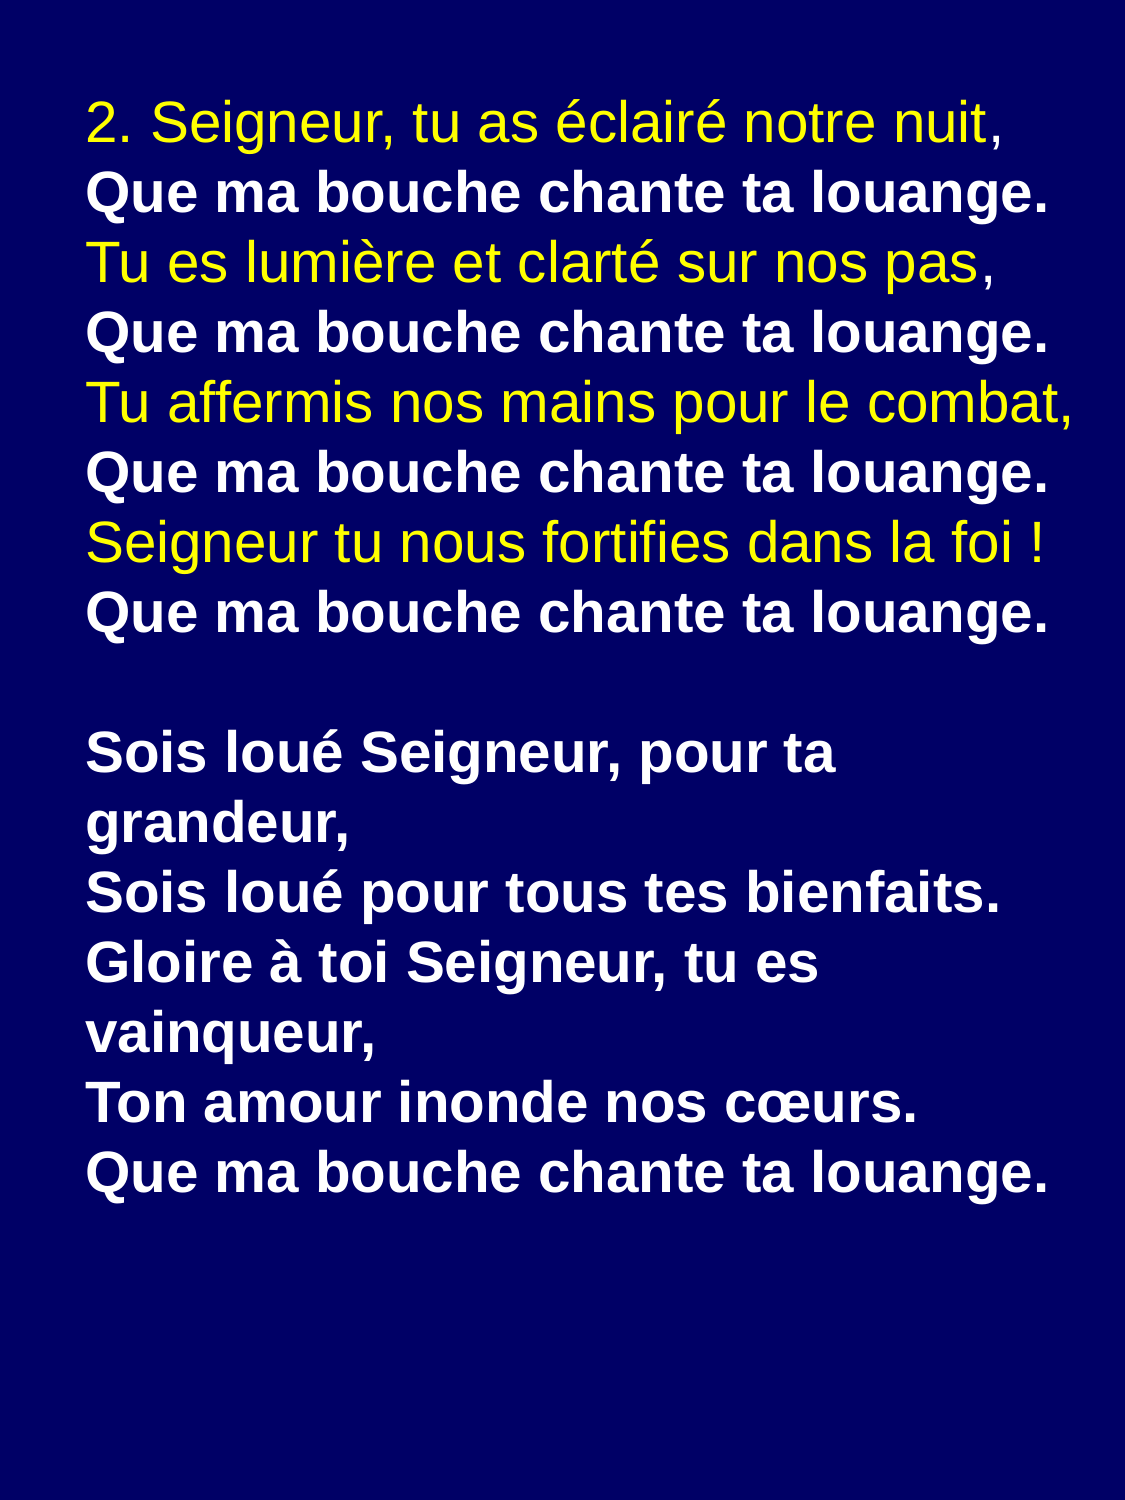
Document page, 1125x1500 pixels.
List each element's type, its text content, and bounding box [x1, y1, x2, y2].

title 2. Seigneur, tu as éclairé notre nuit, Que ma bouche chante ta louange. Tu es lumière et clarté sur nos pas, Que ma bouche chante ta louange. Tu affermis nos mains pour le combat, Que ma bouche chante ta louange. Seigneur tu nous fortifies dans la foi ! Que ma bouche chante ta louange. Sois loué Seigneur, pour ta grandeur, Sois loué pour tous tes bienfaits. Gloire à toi Seigneur, tu es vainqueur, Ton amour inonde nos cœurs. Que ma bouche chante ta louange. [70, 76, 1125, 1476]
